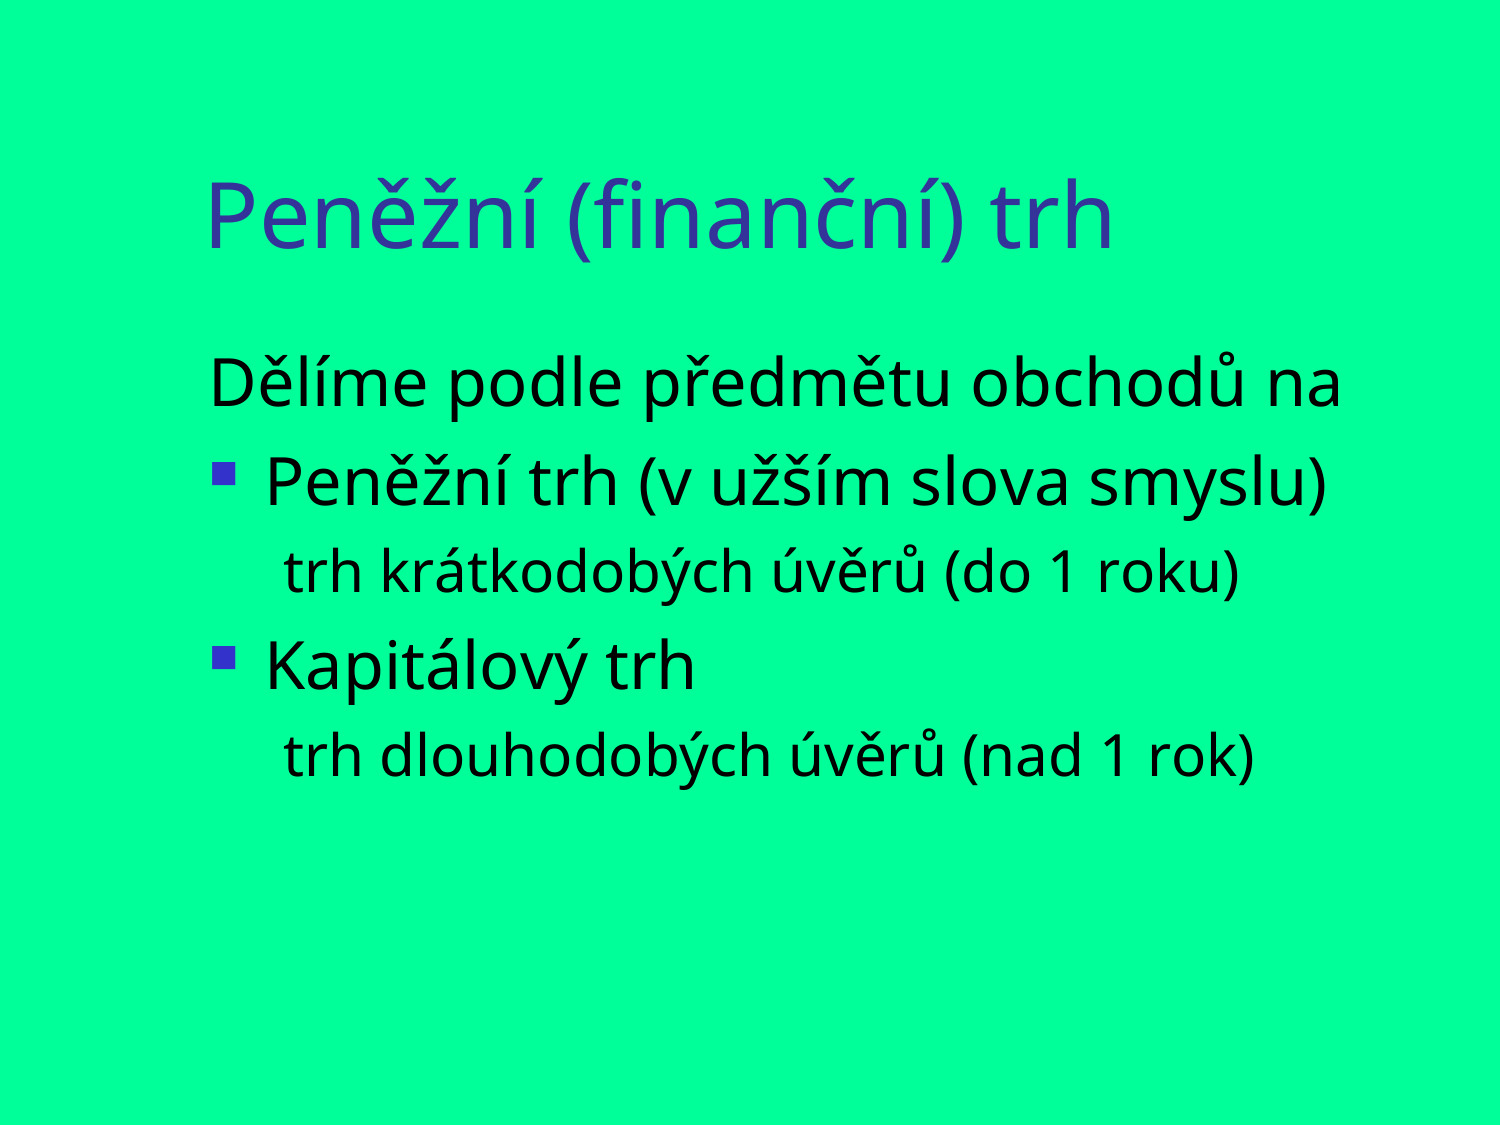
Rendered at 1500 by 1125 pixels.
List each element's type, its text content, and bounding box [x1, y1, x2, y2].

title Peněžní (finanční) trh [188, 35, 1467, 276]
list Dělíme podle předmětu obchodů na Peněžní trh (v užším slova smyslu) trh krátkodobých úvěrů (do 1 roku) Kapitálový trh trh dlouhodobých úvěrů (nad 1 rok) [193, 331, 1469, 1032]
